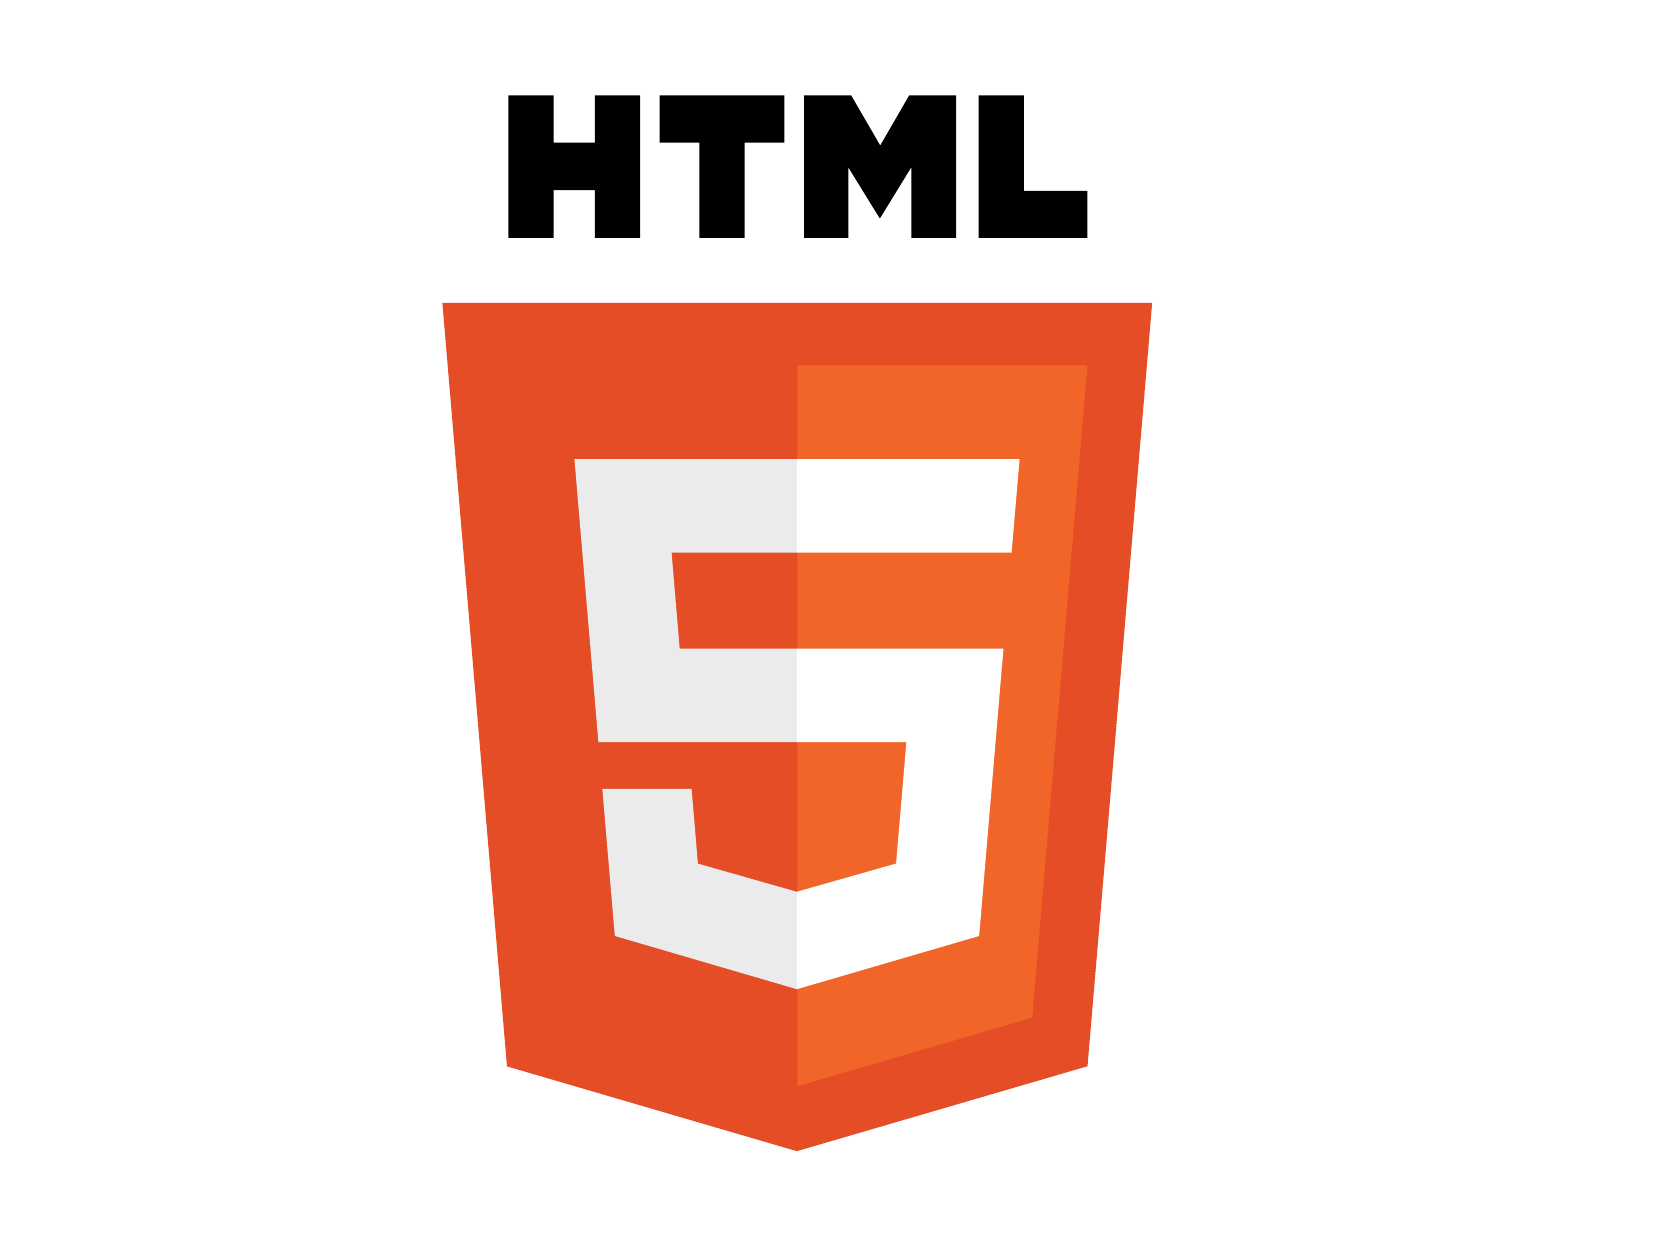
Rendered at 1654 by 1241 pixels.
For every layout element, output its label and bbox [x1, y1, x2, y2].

picture [295, 94, 1300, 1153]
